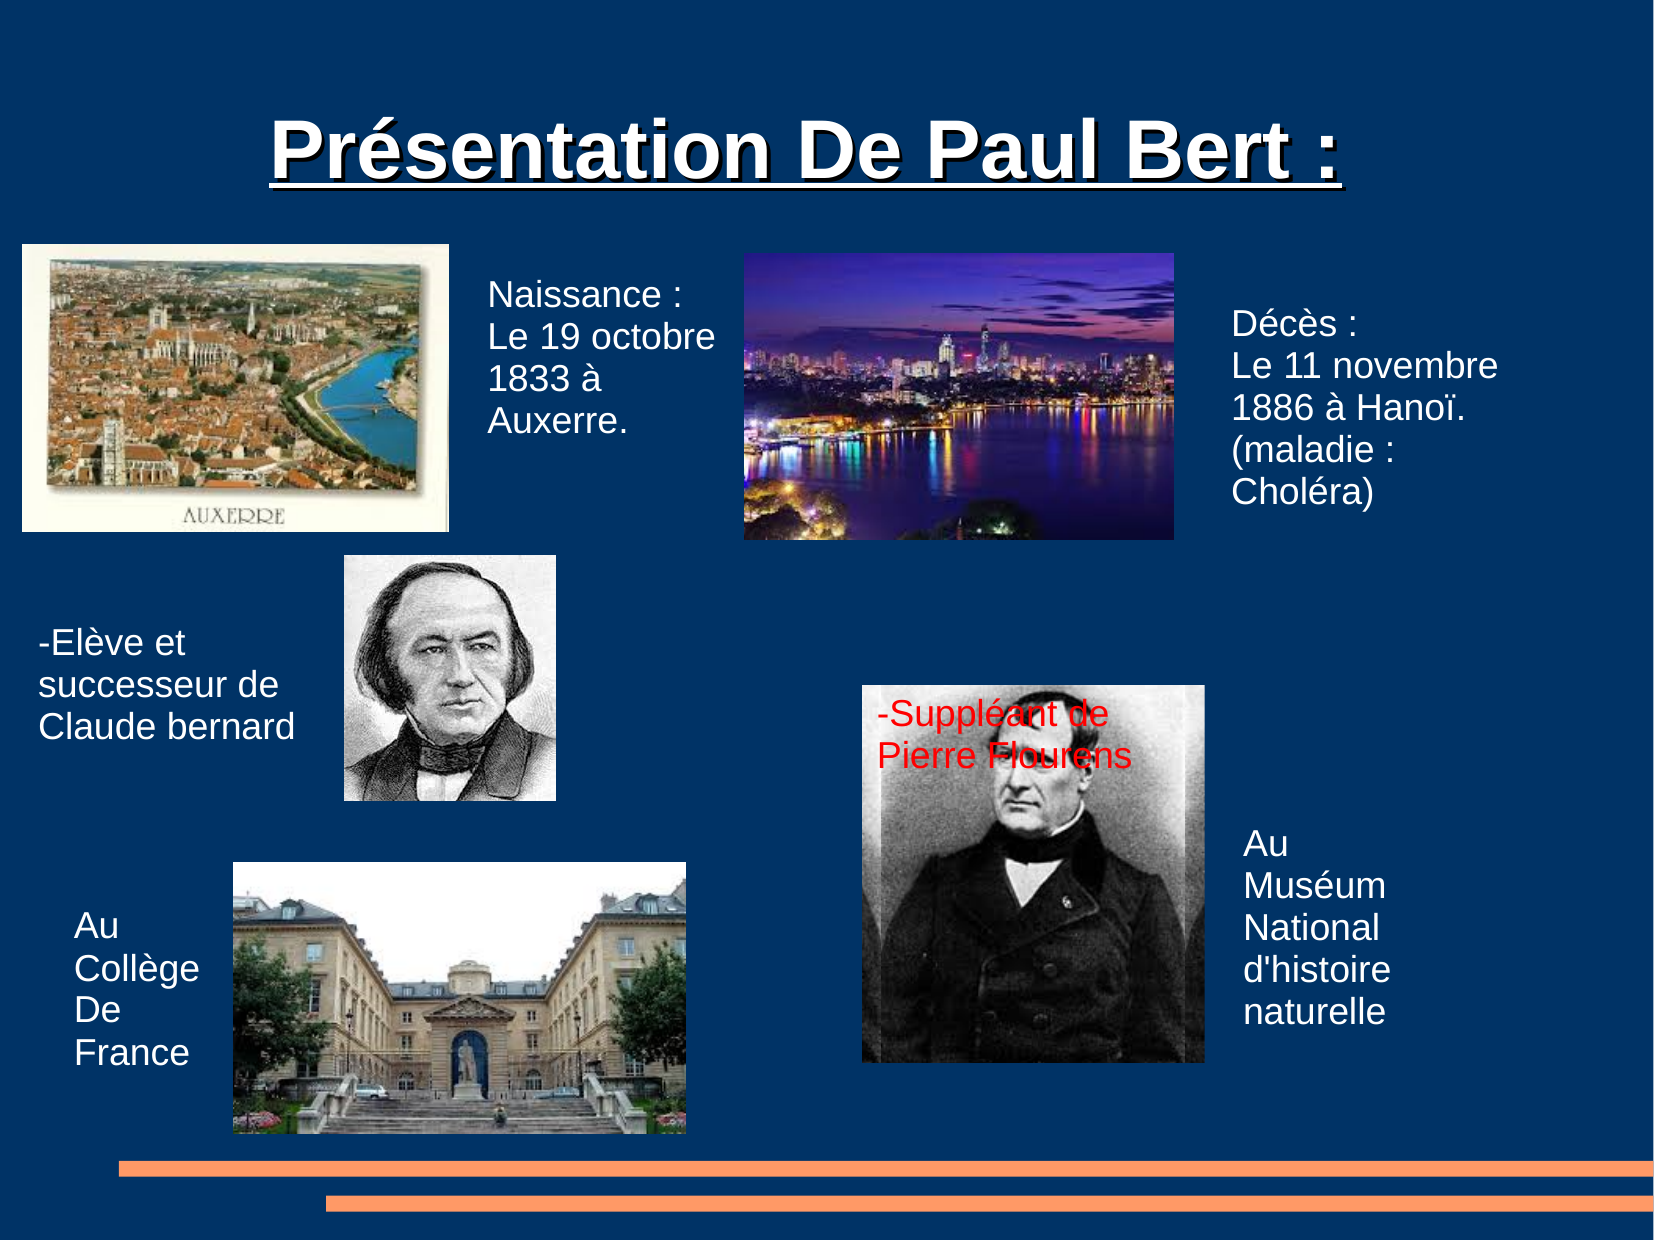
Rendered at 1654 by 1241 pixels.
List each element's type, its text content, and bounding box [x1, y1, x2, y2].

text_box Naissance : Le 19 octobre 1833 à Auxerre. [472, 265, 733, 449]
text_box -Elève et successeur de Claude bernard [23, 614, 331, 768]
picture [233, 862, 686, 1135]
picture [744, 253, 1174, 540]
title Présentation De Paul Bert : [121, 46, 1534, 254]
text_box -Suppléant de Pierre Flourens [862, 685, 1205, 1063]
text_box Au Collège De France [59, 897, 225, 1081]
text_box Au Muséum National d'histoire naturelle [1228, 814, 1418, 1063]
text_box Décès : Le 11 novembre 1886 à Hanoï. (maladie : Choléra) [1216, 295, 1536, 521]
picture [22, 244, 449, 532]
picture [344, 555, 556, 801]
